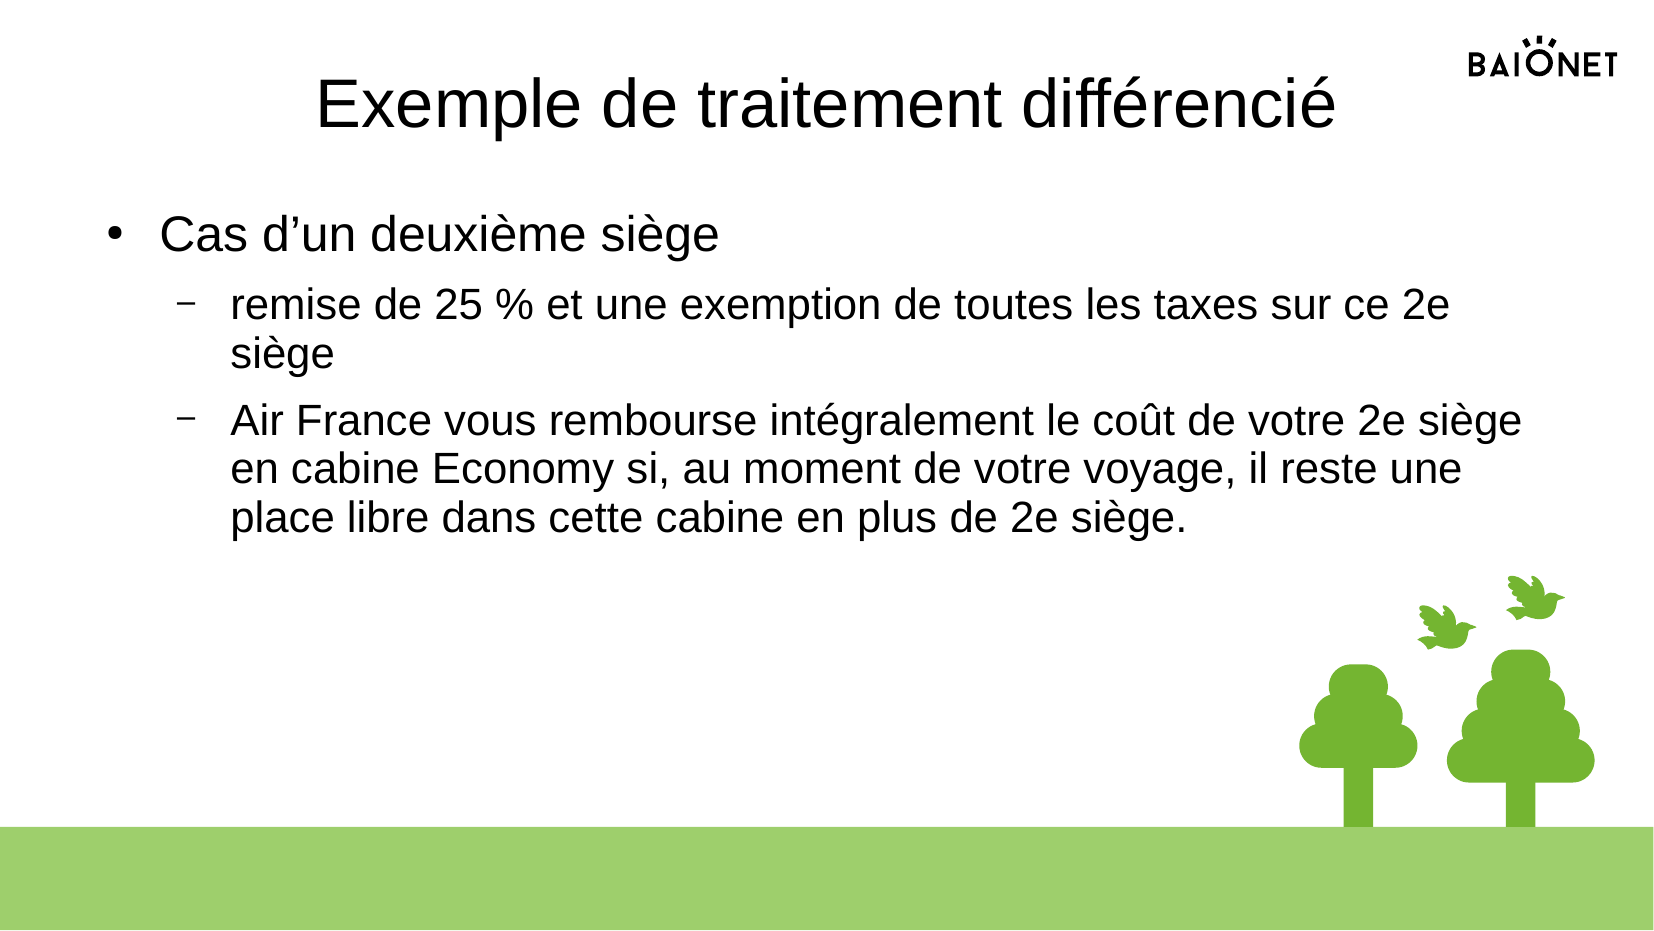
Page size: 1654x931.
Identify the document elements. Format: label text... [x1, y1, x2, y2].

list Cas d’un deuxième siège remise de 25 % et une exemption de toutes les taxes sur ce 2e siège Air France vous rembourse intégralement le coût de votre 2e siège en cabine Economy si, au moment de votre voyage, il reste une place libre dans cette cabine en plus de 2e siège. [88, 206, 1565, 739]
title Exemple de traitement différencié [88, 29, 1565, 178]
picture [1461, 29, 1625, 82]
